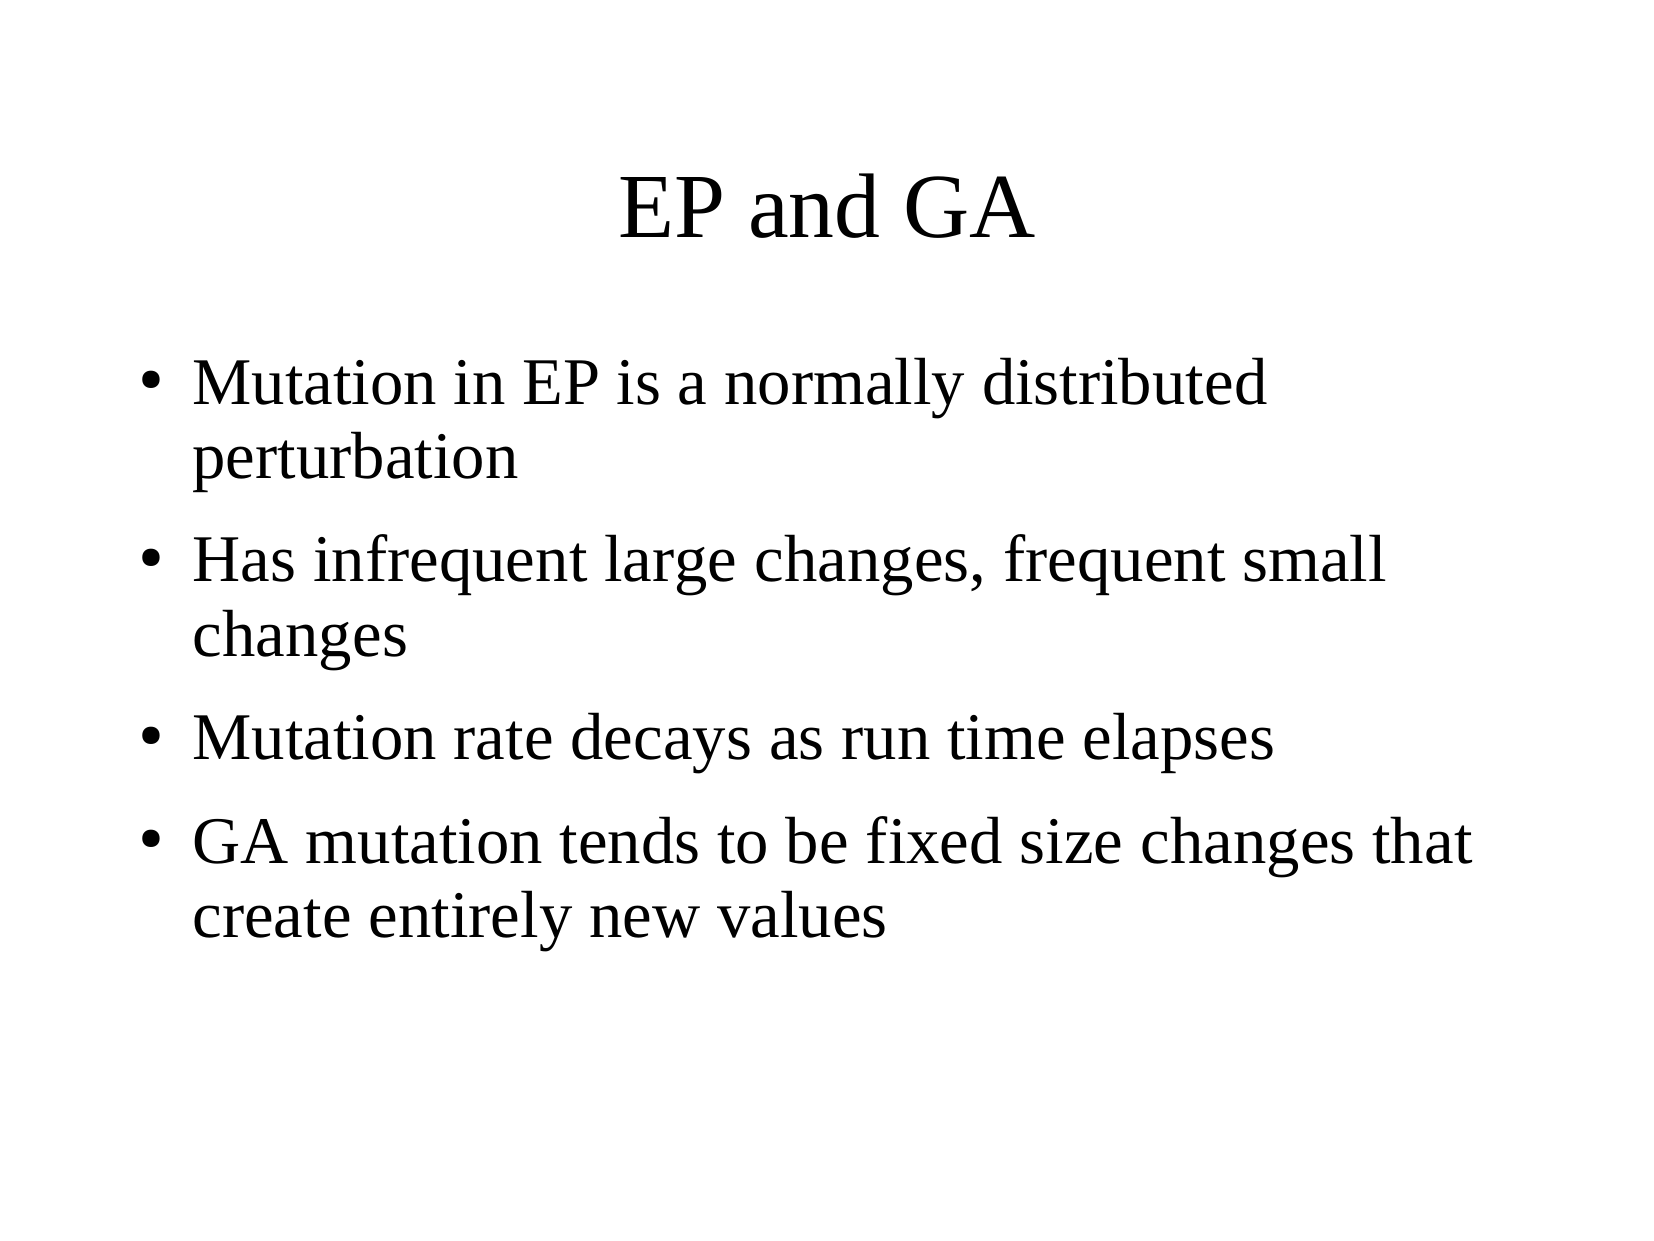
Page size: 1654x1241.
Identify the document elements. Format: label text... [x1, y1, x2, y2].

title EP and GA [121, 102, 1534, 311]
list Mutation in EP is a normally distributed perturbation Has infrequent large changes, frequent small changes Mutation rate decays as run time elapses GA mutation tends to be fixed size changes that create entirely new values [121, 344, 1534, 1127]
